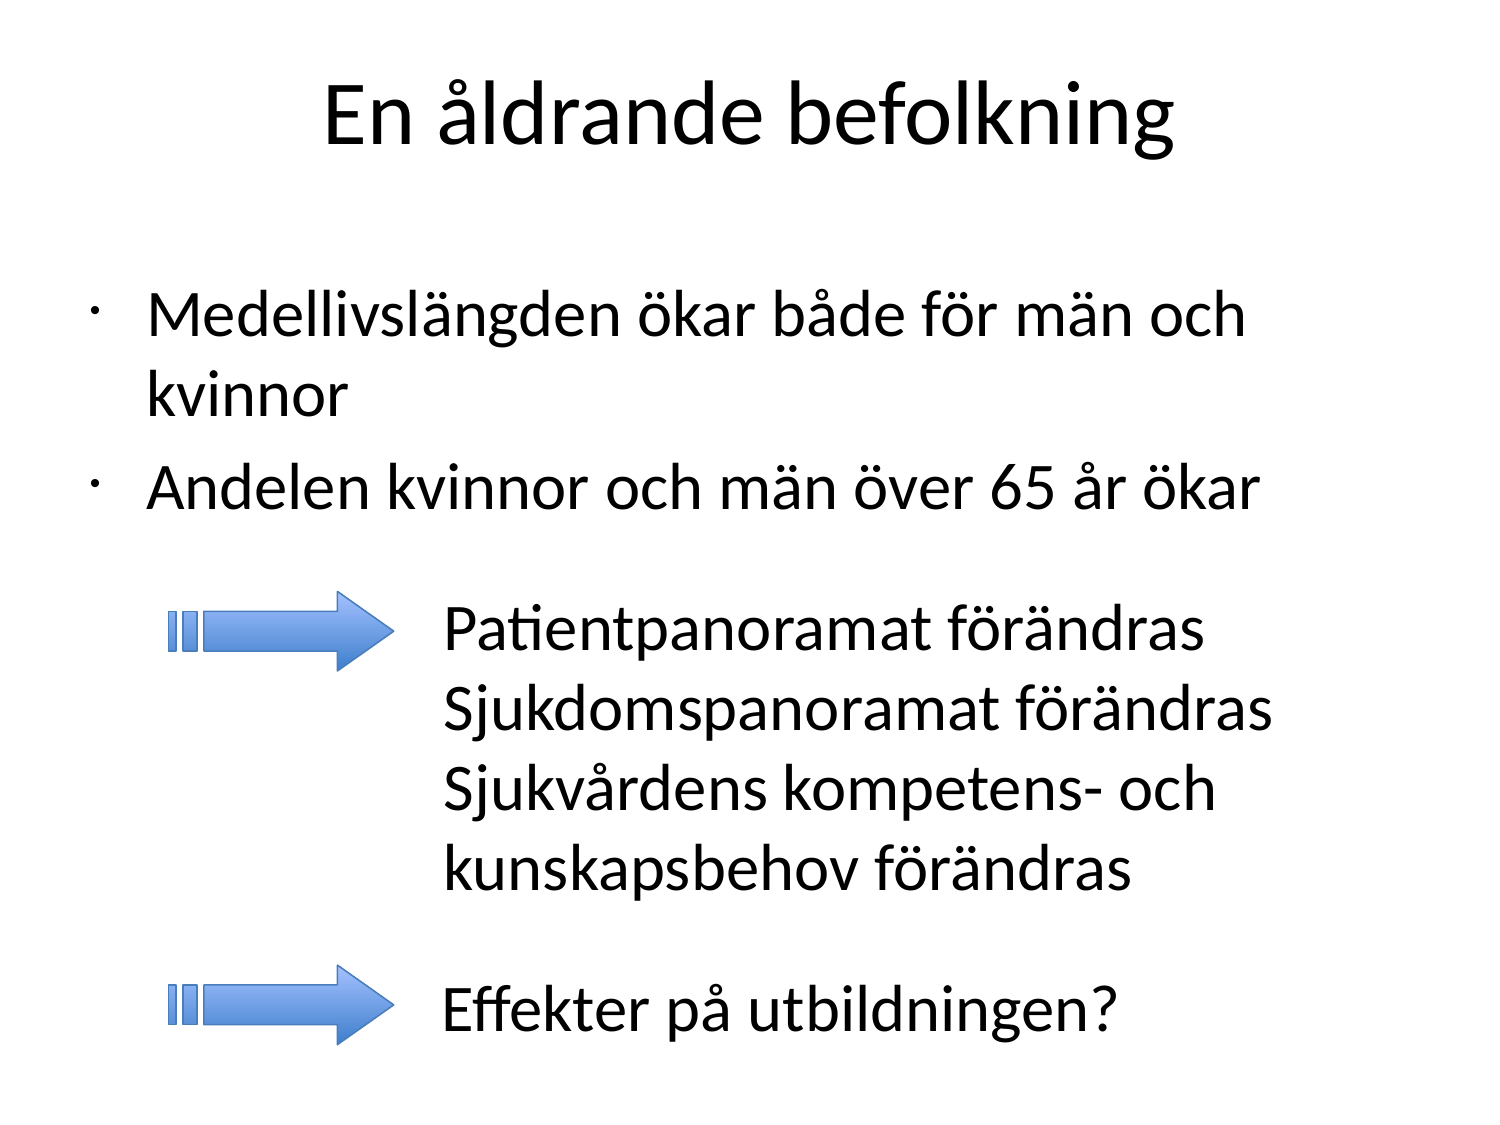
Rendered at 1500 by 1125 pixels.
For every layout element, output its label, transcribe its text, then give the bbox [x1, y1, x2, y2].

text_box Patientpanoramat förändras Sjukdomspanoramat förändras Sjukvårdens kompetens- och kunskapsbehov förändras [428, 576, 1290, 912]
text_box [203, 965, 394, 1045]
text_box [169, 611, 176, 651]
title En åldrande befolkning [75, 45, 1425, 233]
list Medellivslängden ökar både för män och kvinnor Andelen kvinnor och män över 65 år ökar [75, 262, 1425, 1005]
text_box [183, 611, 197, 651]
text_box [183, 985, 197, 1025]
text_box [169, 985, 176, 1025]
text_box [203, 591, 394, 671]
text_box Effekter på utbildningen? [427, 956, 1136, 1052]
